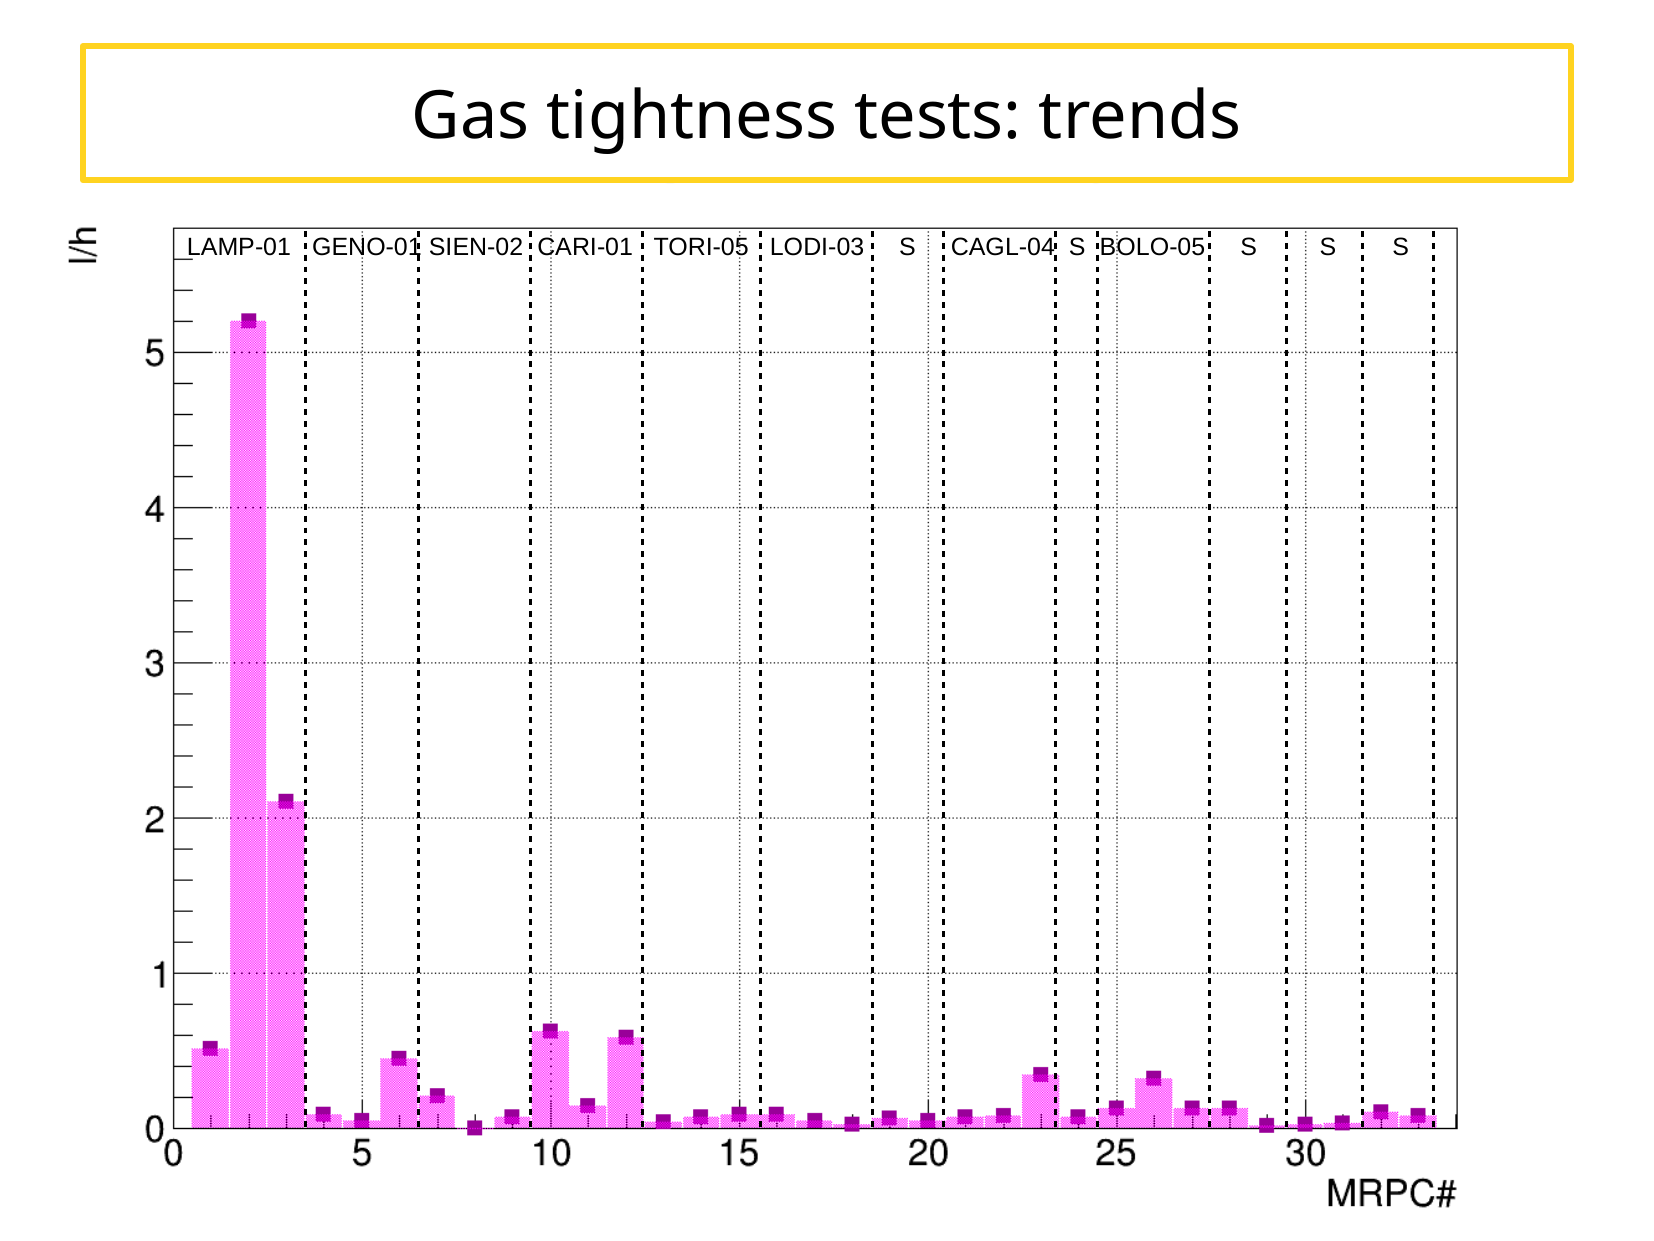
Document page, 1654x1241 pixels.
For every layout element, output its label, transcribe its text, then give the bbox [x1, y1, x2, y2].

subtitle Gas tightness tests: trends [82, 46, 1571, 181]
picture [13, 116, 1618, 1241]
text_box LAMP-01 GENO-01 SIEN-02 CARI-01 TORI-05 LODI-03 S CAGL-04 S BOLO-05 S S S [165, 225, 1434, 268]
